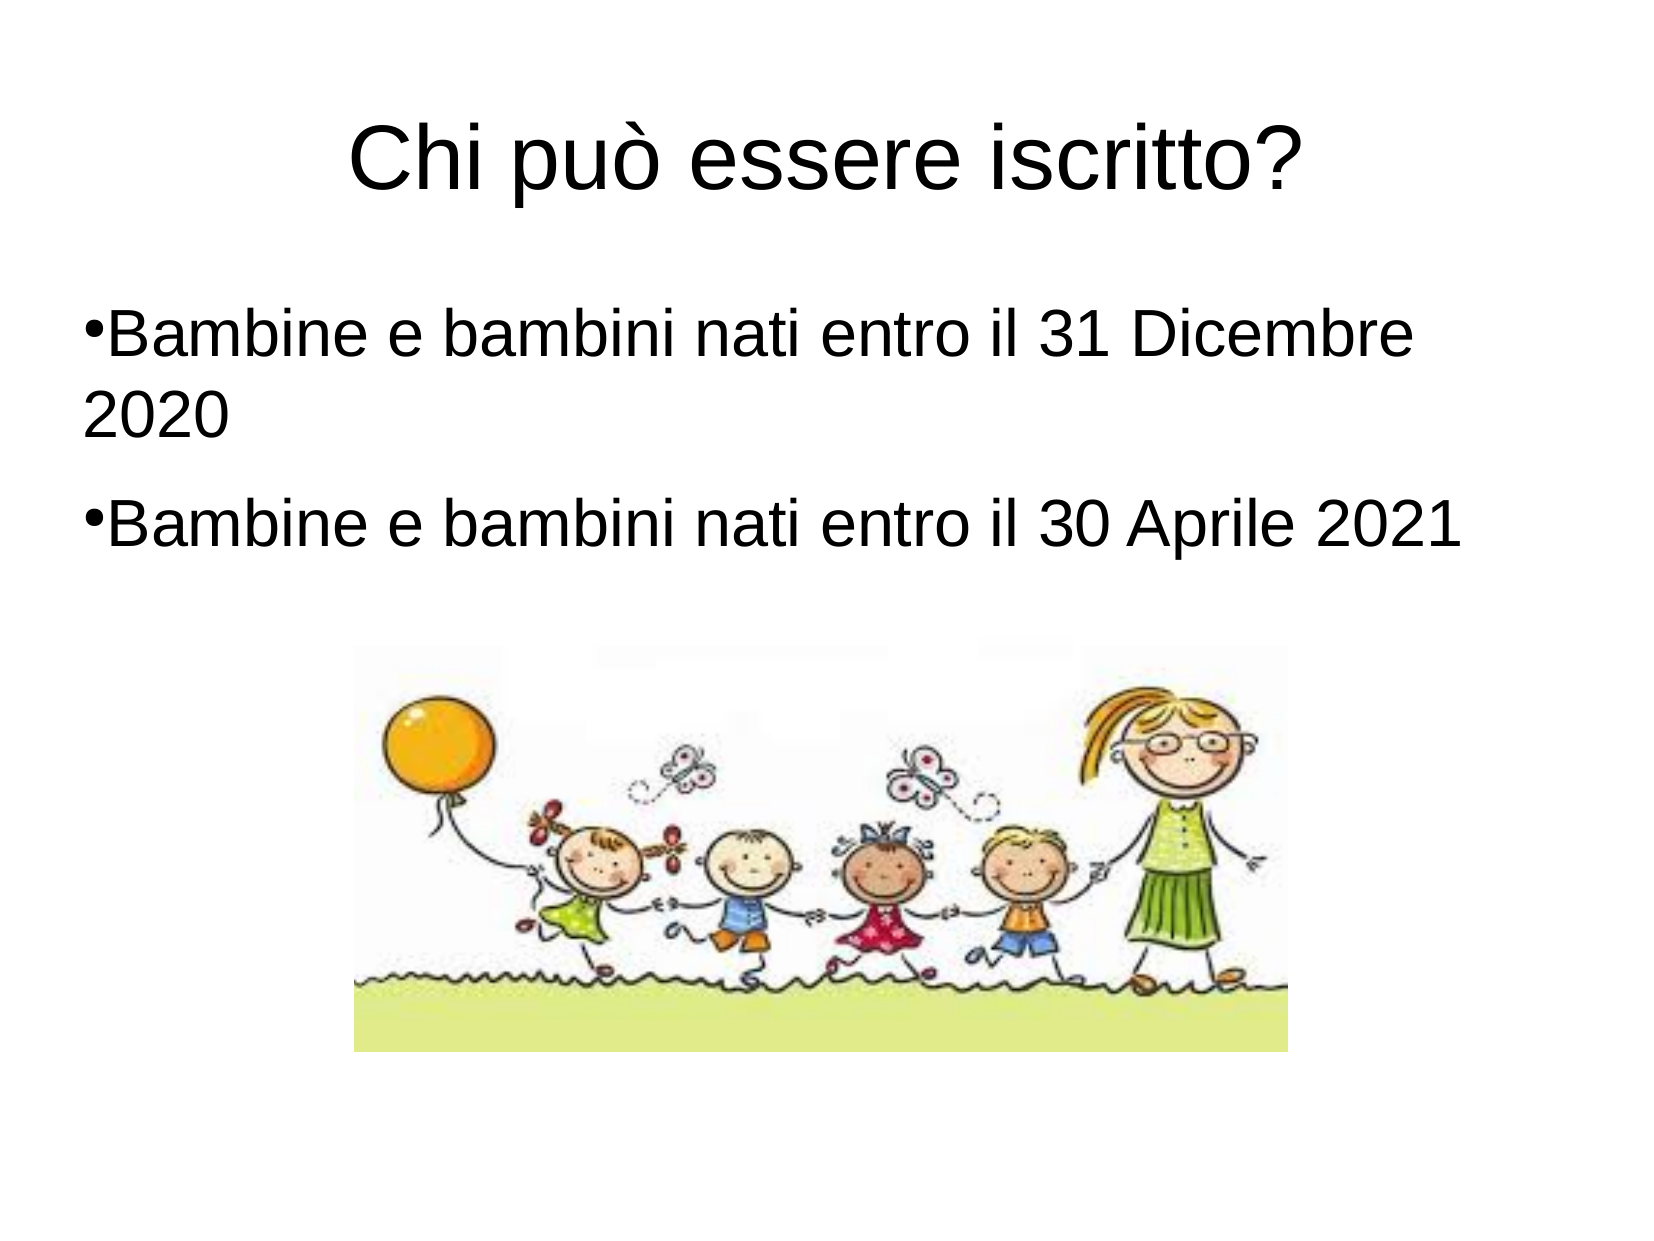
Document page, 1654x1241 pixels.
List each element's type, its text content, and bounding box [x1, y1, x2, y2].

picture [354, 625, 1288, 1052]
title Chi può essere iscritto? [82, 49, 1571, 257]
list Bambine e bambini nati entro il 31 Dicembre 2020 Bambine e bambini nati entro il 30 Aprile 2021 [82, 290, 1571, 1109]
